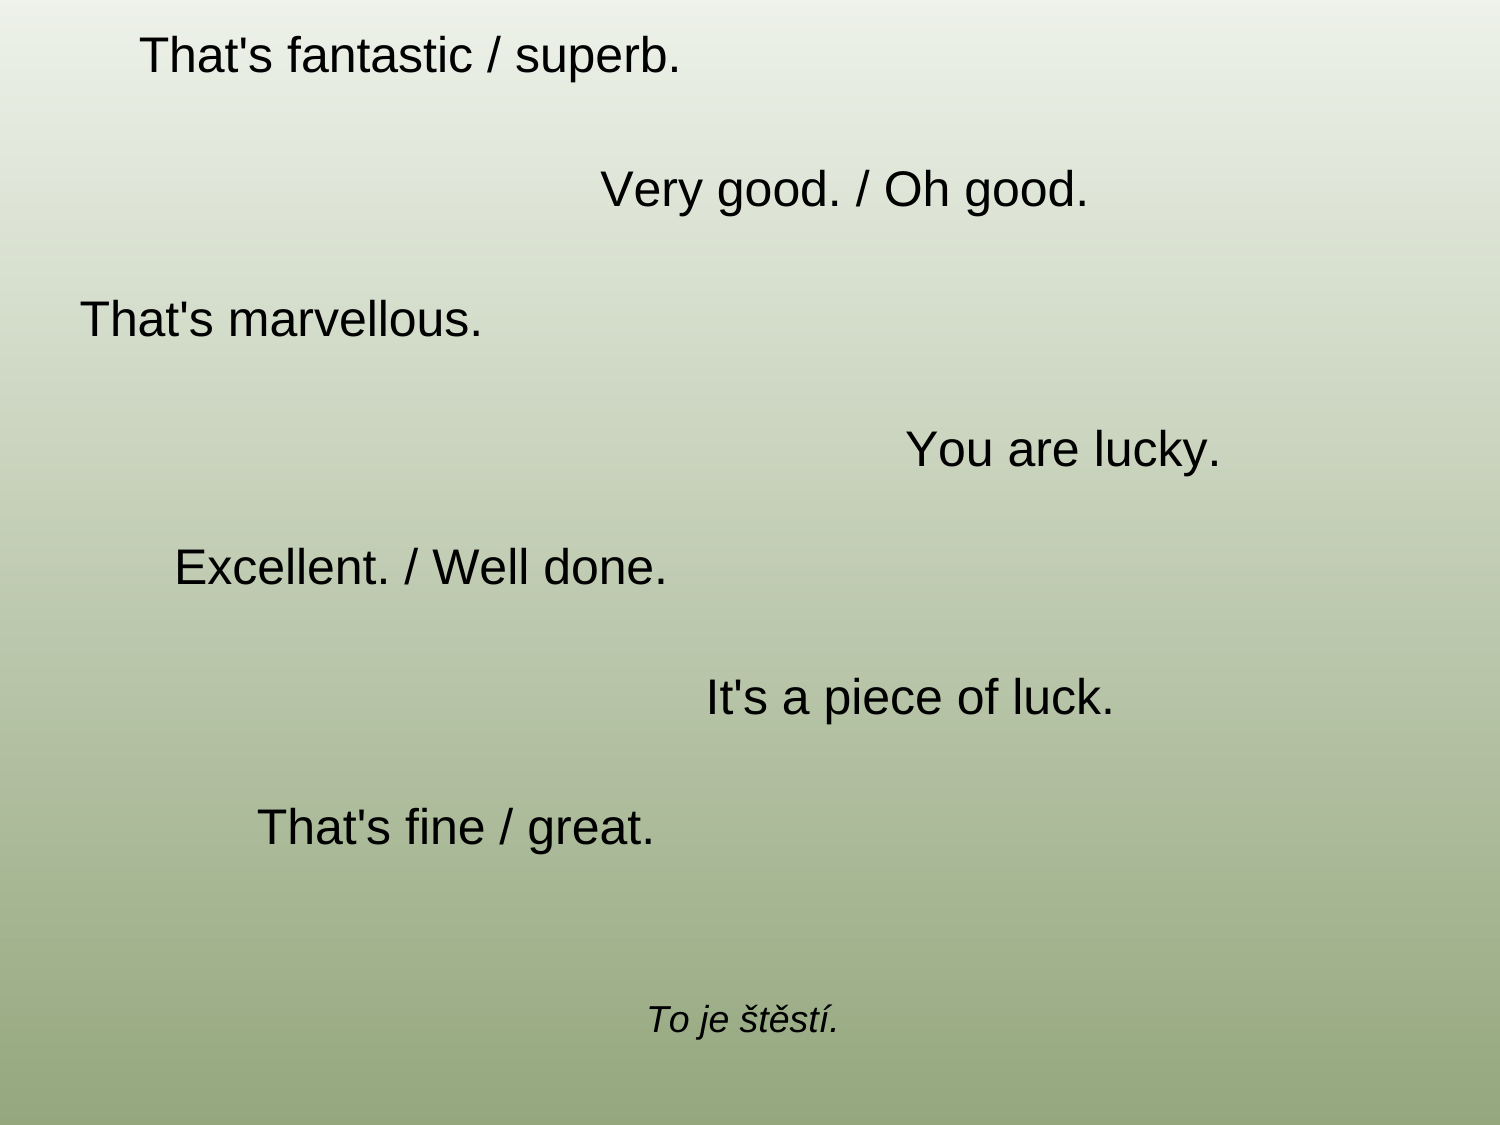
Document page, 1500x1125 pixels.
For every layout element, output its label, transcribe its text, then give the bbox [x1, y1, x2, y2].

text_box Excellent. / Well done. [159, 527, 1382, 603]
text_box To je štěstí. [631, 987, 855, 1049]
text_box That's marvellous. [64, 278, 573, 355]
text_box That's fine / great. [242, 786, 892, 863]
text_box Very good. / Oh good. [585, 148, 1105, 225]
text_box You are lucky. [890, 408, 1237, 485]
text_box It's a piece of luck. [690, 656, 1500, 733]
text_box That's fantastic / superb. [123, 14, 727, 90]
